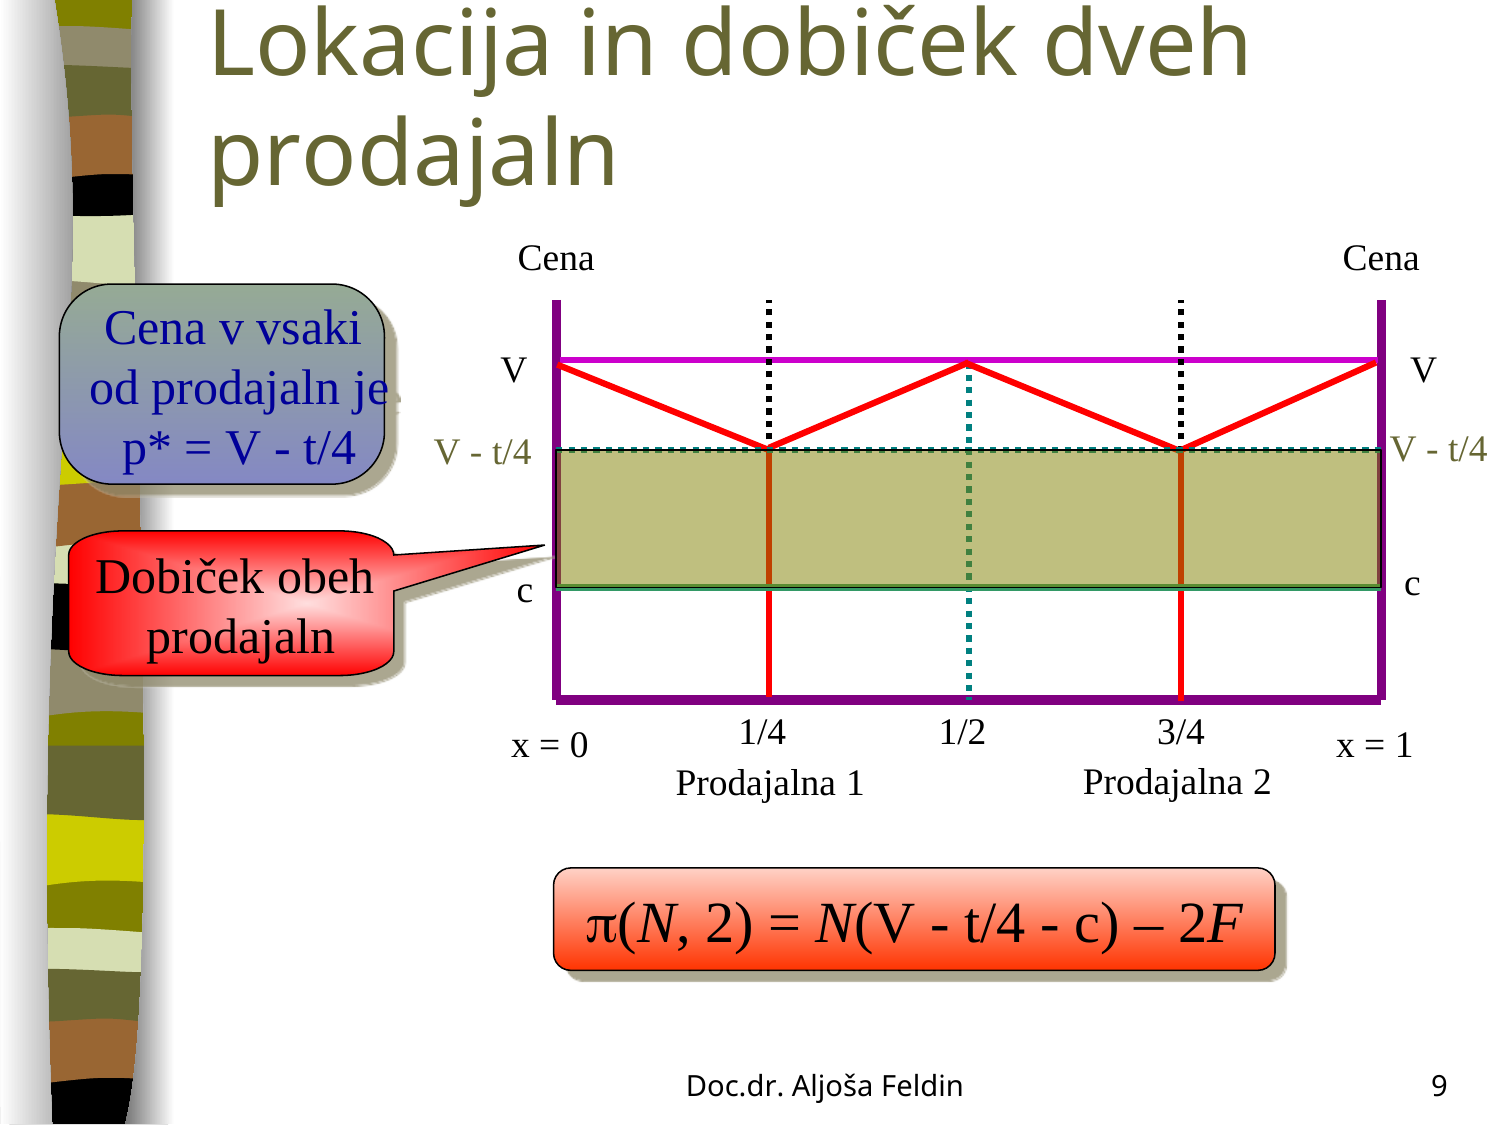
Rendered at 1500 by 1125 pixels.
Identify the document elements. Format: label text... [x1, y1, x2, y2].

text_box V - t/4 [418, 412, 532, 488]
text_box 3/4 [1131, 699, 1232, 749]
text_box x = 0 [481, 712, 619, 773]
text_box Cena v vsaki od prodajaln je p* = V - t/4 [59, 284, 385, 485]
text_box 1/2 [893, 699, 1032, 761]
text_box V [468, 337, 560, 398]
text_box c [493, 557, 557, 618]
text_box Prodajalna 2 [1060, 749, 1295, 811]
title Lokacija in dobiček dveh prodajaln [192, 0, 1468, 188]
text_box V - t/4 [1374, 409, 1488, 485]
text_box c [1381, 550, 1444, 611]
text_box V [1378, 337, 1469, 398]
text_box Prodajalna 1 [660, 749, 880, 811]
text_box [556, 450, 1382, 588]
text_box (N, 2) = N(V - t/4 - c) – 2F [553, 867, 1276, 971]
text_box <number> [1149, 1059, 1463, 1125]
text_box Dobiček obeh prodajaln [68, 530, 545, 676]
text_box x = 1 [1306, 712, 1444, 773]
text_box Cena [481, 224, 632, 286]
text_box 1/4 [706, 699, 819, 749]
text_box Cena [1306, 224, 1457, 286]
text_box Doc.dr. Aljoša Feldin [587, 1059, 1063, 1125]
